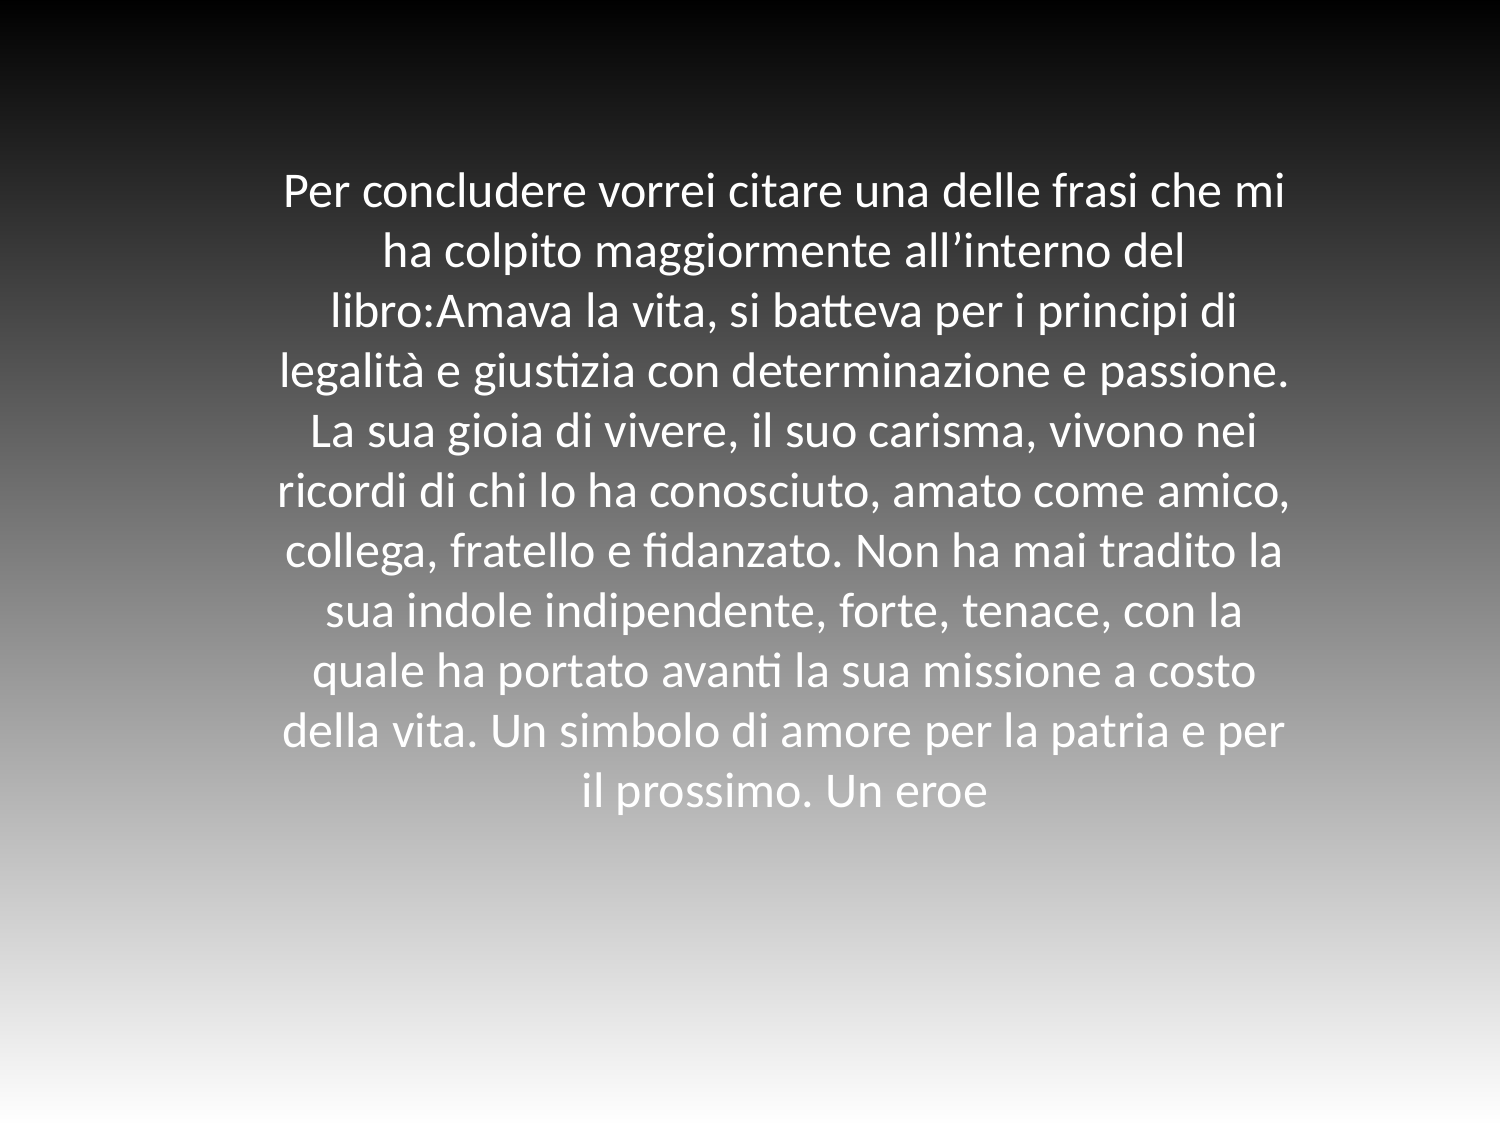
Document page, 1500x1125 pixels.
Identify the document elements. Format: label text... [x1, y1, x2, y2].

subtitle Per concludere vorrei citare una delle frasi che mi ha colpito maggiormente all’interno del libro:Amava la vita, si batteva per i principi di legalità e giustizia con determinazione e passione. La sua gioia di vivere, il suo carisma, vivono nei ricordi di chi lo ha conosciuto, amato come amico, collega, fratello e fidanzato. Non ha mai tradito la sua indole indipendente, forte, tenace, con la quale ha portato avanti la sua missione a costo della vita. Un simbolo di amore per la patria e per il prossimo. Un eroe [259, 149, 1310, 438]
